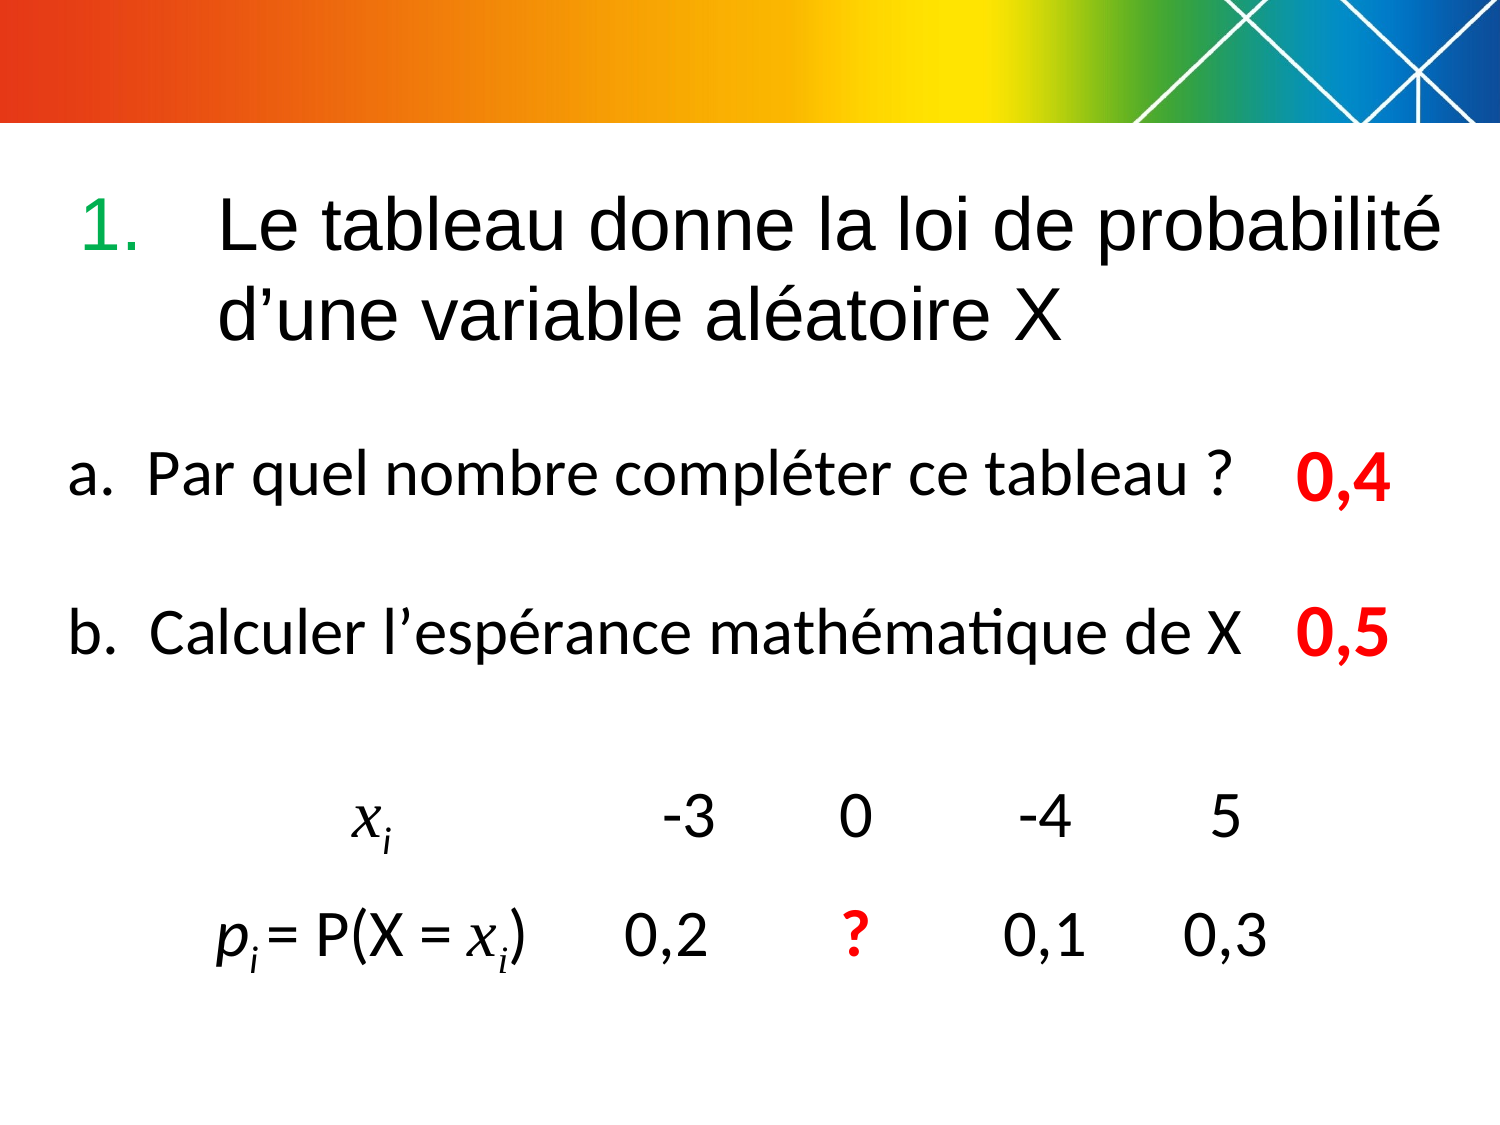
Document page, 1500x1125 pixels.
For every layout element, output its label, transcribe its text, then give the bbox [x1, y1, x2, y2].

table_cell 0,2 [573, 882, 762, 1001]
table_header 0 [762, 763, 951, 882]
table_cell pi = P(X = xi) [171, 882, 573, 1001]
table_header -4 [951, 763, 1140, 882]
text_box Le tableau donne la loi de probabilité d’une variable aléatoire X [64, 164, 1500, 457]
text_box a. Par quel nombre compléter ce tableau ? b. Calculer l’espérance mathématique de X [53, 420, 1412, 677]
table_header xi [171, 763, 573, 882]
picture [1340, 0, 1500, 123]
table_cell 0,3 [1140, 882, 1313, 1001]
table_cell 0,1 [951, 882, 1140, 1001]
table_header -3 [573, 763, 762, 882]
table_cell ? [762, 882, 951, 1001]
text_box 0,5 [1281, 574, 1412, 680]
picture [0, 0, 1359, 123]
text_box 0,4 [1281, 419, 1412, 525]
table_header 5 [1140, 763, 1313, 882]
